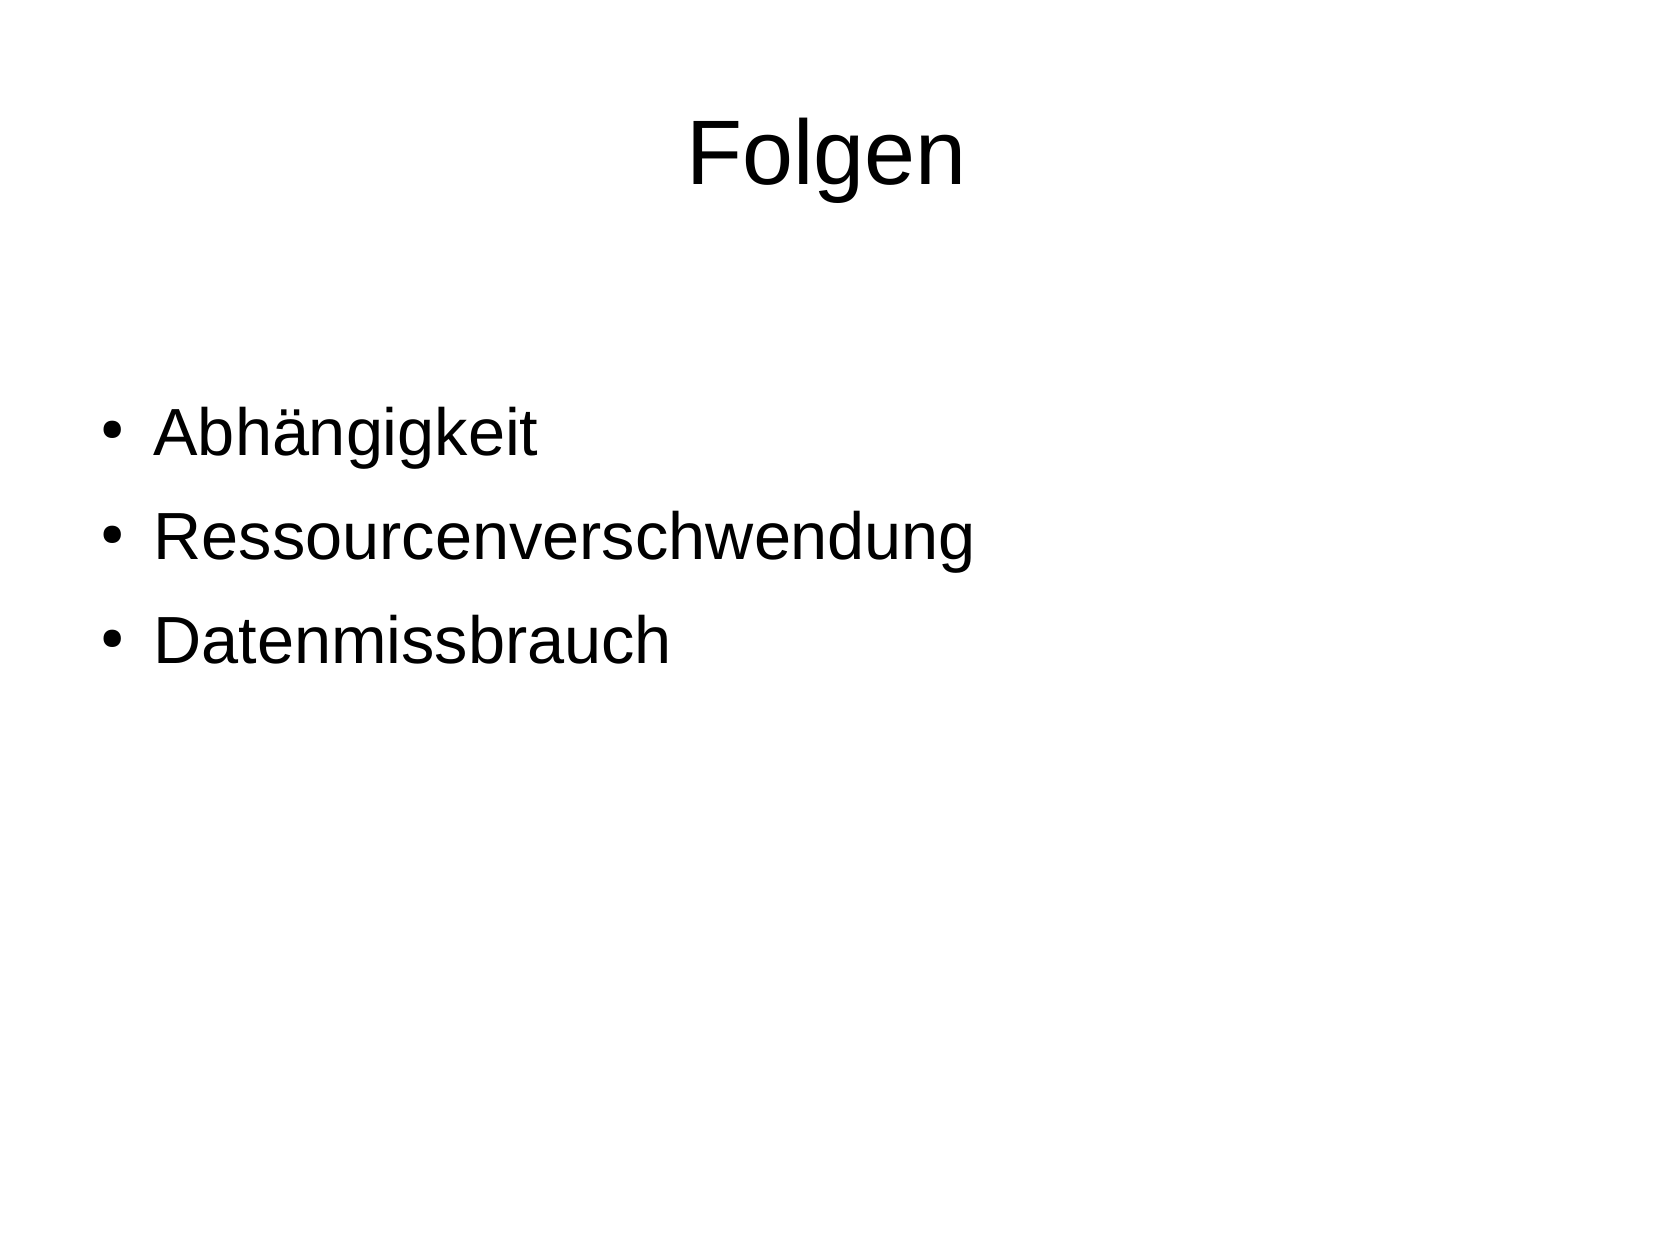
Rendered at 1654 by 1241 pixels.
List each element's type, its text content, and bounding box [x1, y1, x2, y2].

list Abhängigkeit Ressourcenverschwendung Datenmissbrauch [82, 290, 1538, 1010]
title Folgen [82, 49, 1571, 257]
